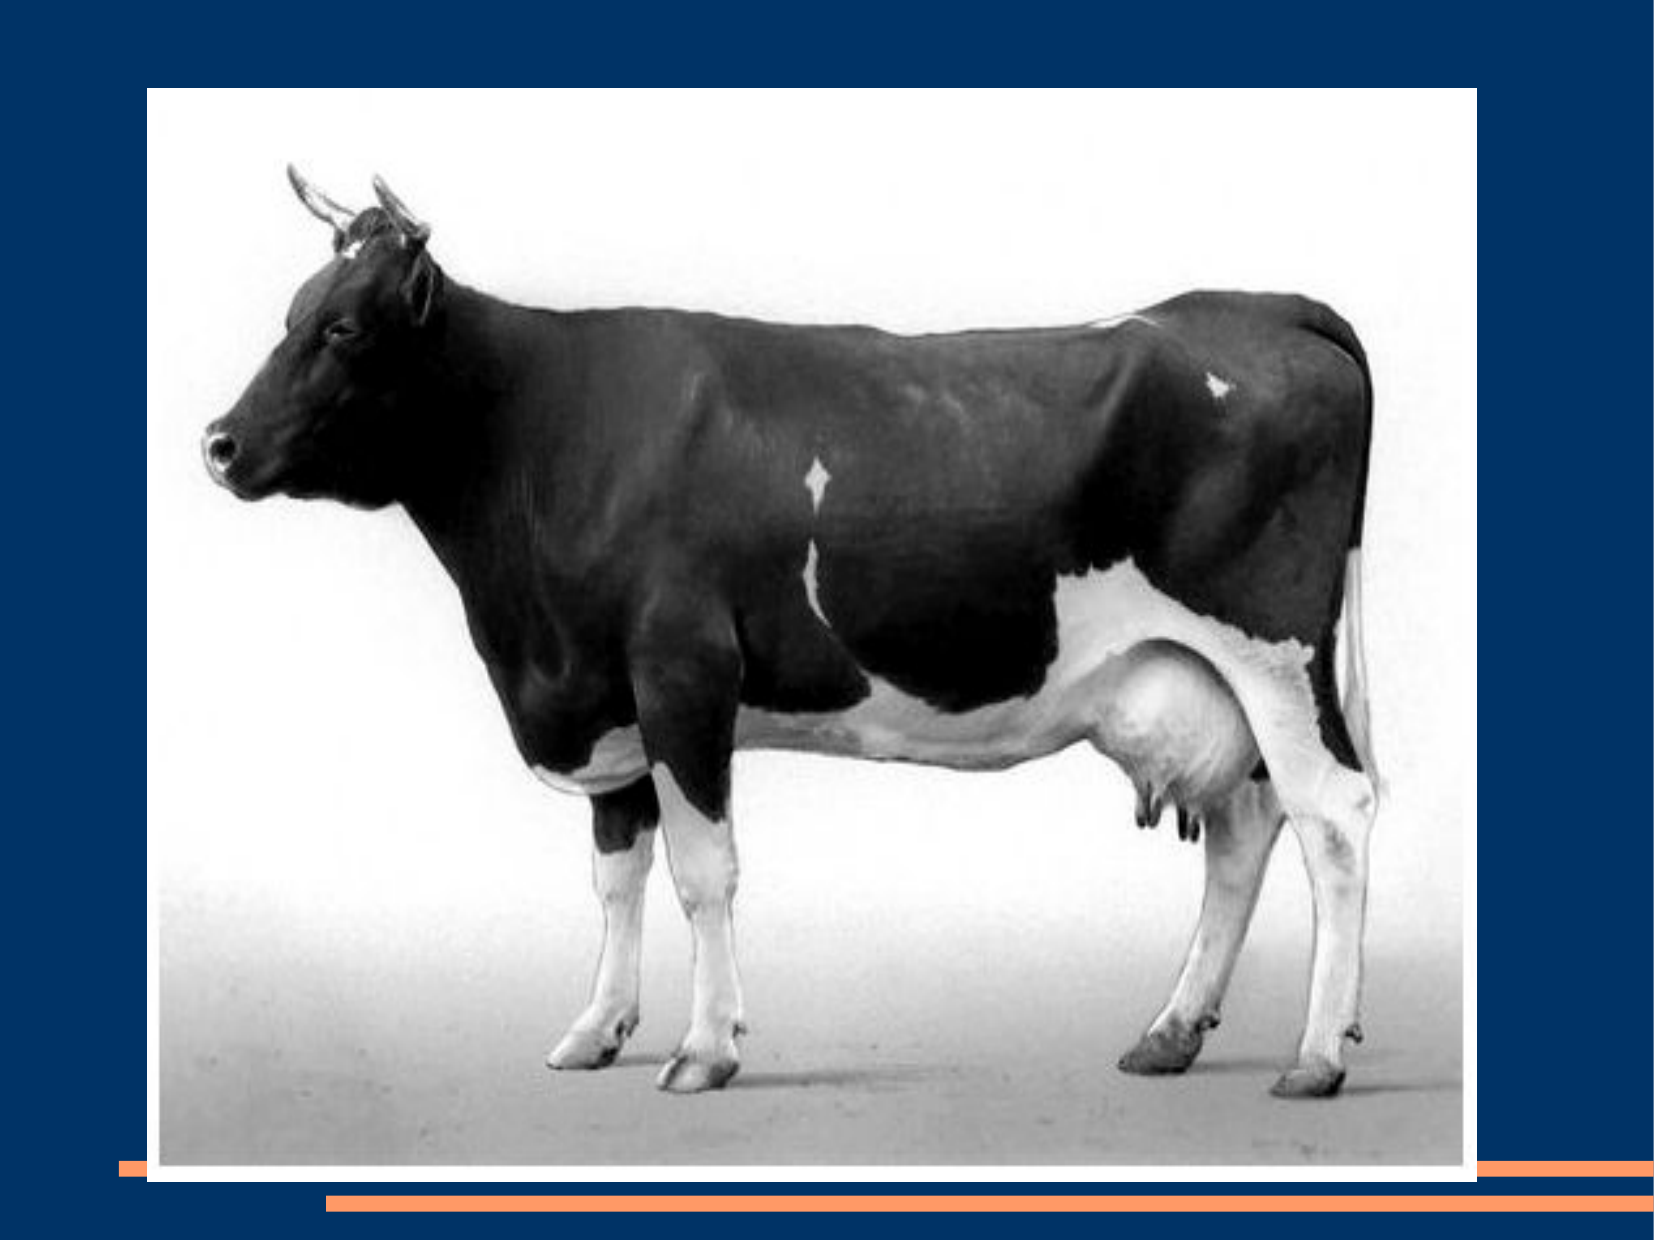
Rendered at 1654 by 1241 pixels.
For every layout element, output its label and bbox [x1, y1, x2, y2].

picture [147, 88, 1477, 1182]
